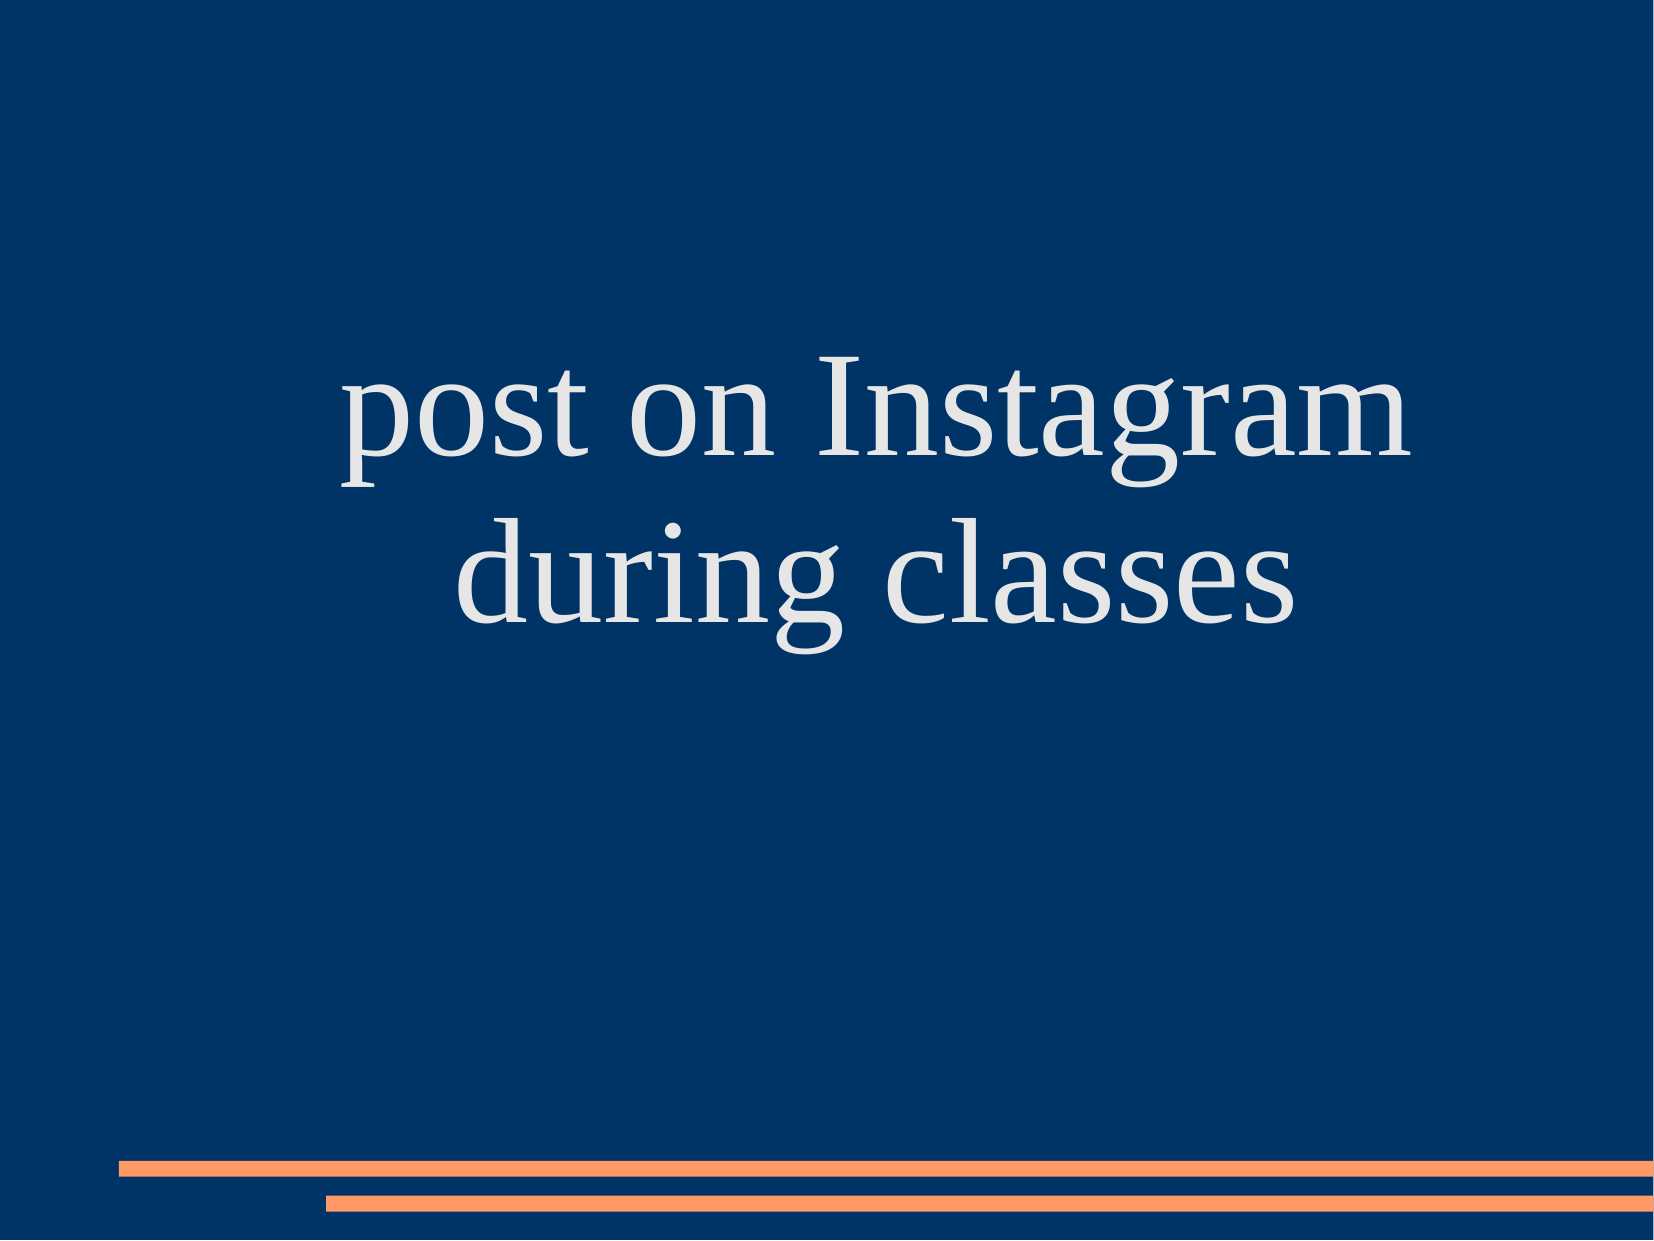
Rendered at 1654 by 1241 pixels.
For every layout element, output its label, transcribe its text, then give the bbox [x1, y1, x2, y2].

list post on Instagram during classes [121, 322, 1561, 1132]
